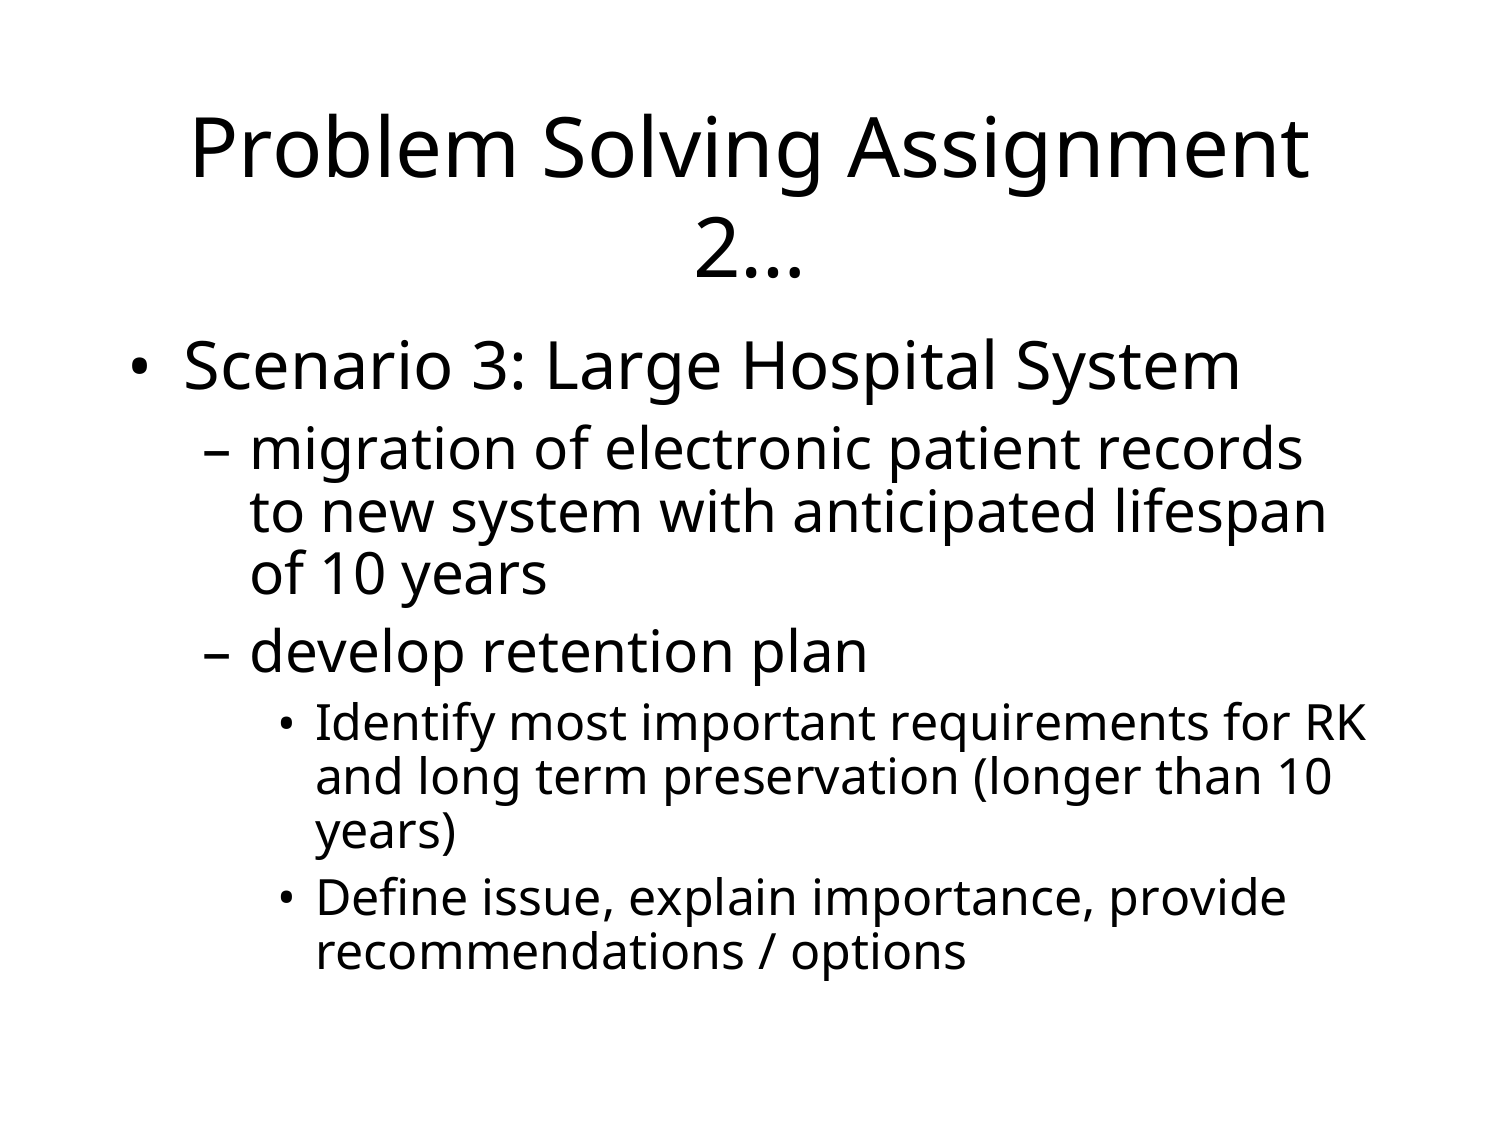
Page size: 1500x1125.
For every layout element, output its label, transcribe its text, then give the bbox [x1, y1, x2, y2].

list Scenario 3: Large Hospital System migration of electronic patient records to new system with anticipated lifespan of 10 years develop retention plan Identify most important requirements for RK and long term preservation (longer than 10 years) Define issue, explain importance, provide recommendations / options [112, 324, 1388, 1125]
title Problem Solving Assignment 2… [112, 99, 1388, 288]
